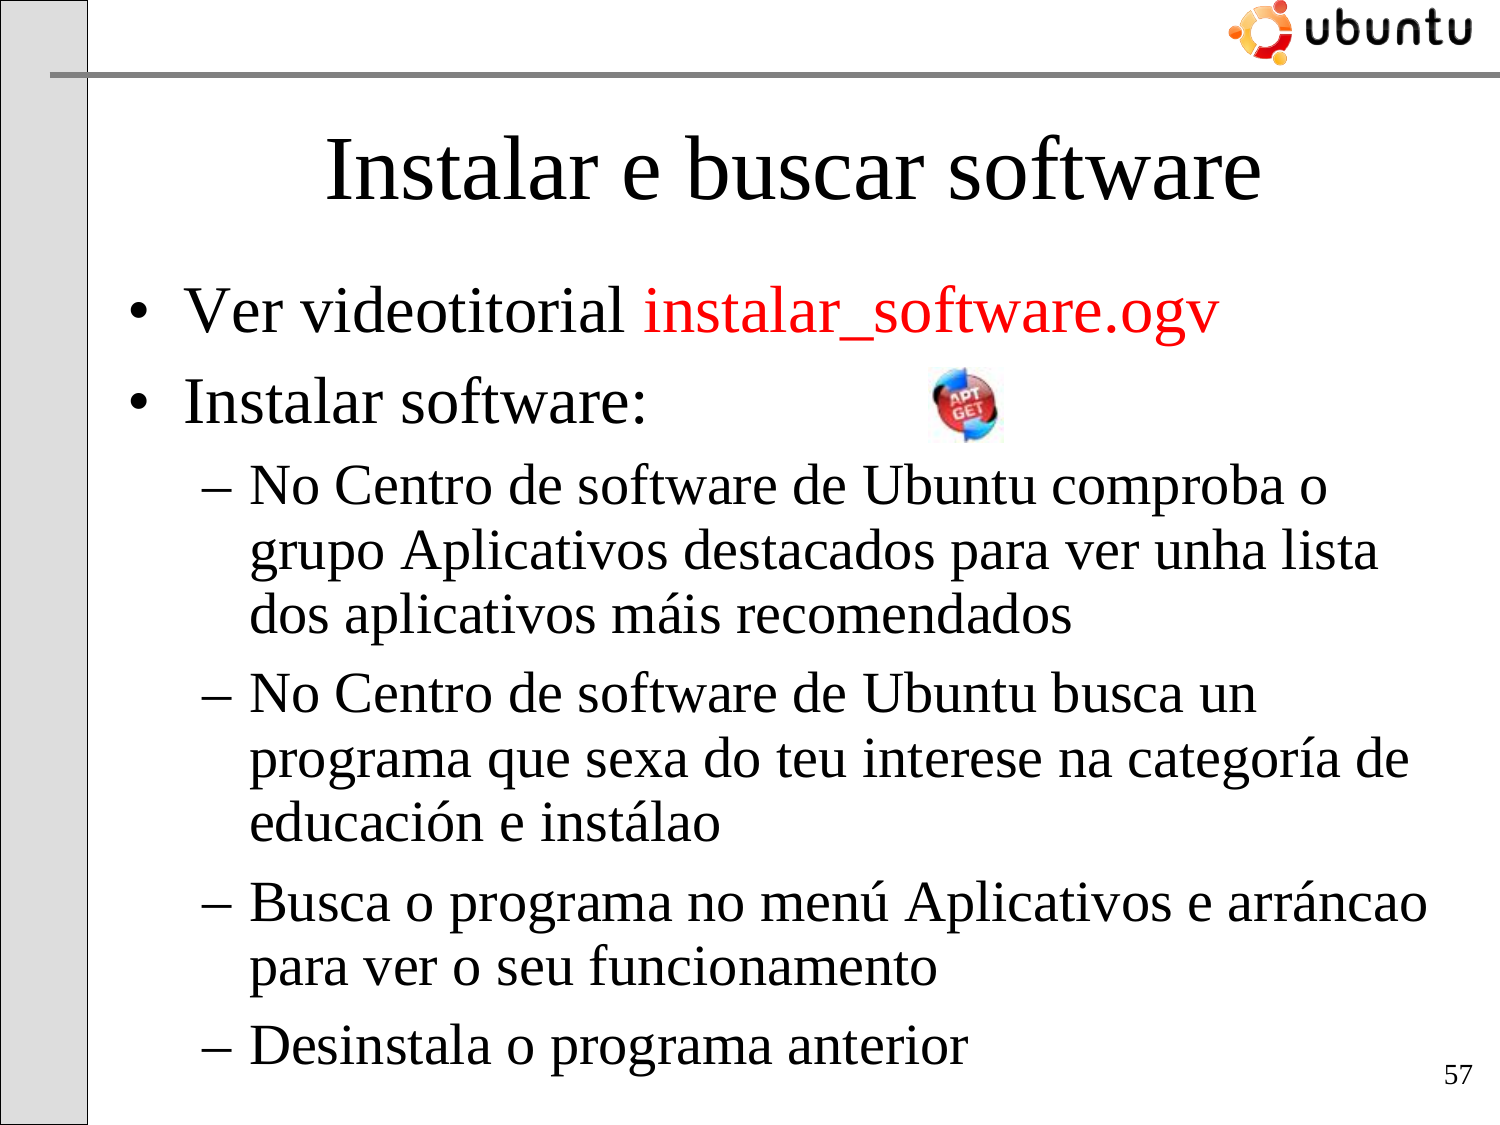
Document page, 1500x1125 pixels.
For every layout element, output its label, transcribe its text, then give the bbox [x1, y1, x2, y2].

list Ver videotitorial instalar_software.ogv Instalar software: No Centro de software de Ubuntu comproba o grupo Aplicativos destacados para ver unha lista dos aplicativos máis recomendados No Centro de software de Ubuntu busca un programa que sexa do teu interese na categoría de educación e instálao Busca o programa no menú Aplicativos e arráncao para ver o seu funcionamento Desinstala o programa anterior [112, 265, 1477, 1125]
picture [928, 367, 1004, 443]
picture [1221, 0, 1483, 71]
title Instalar e buscar software [112, 99, 1477, 237]
